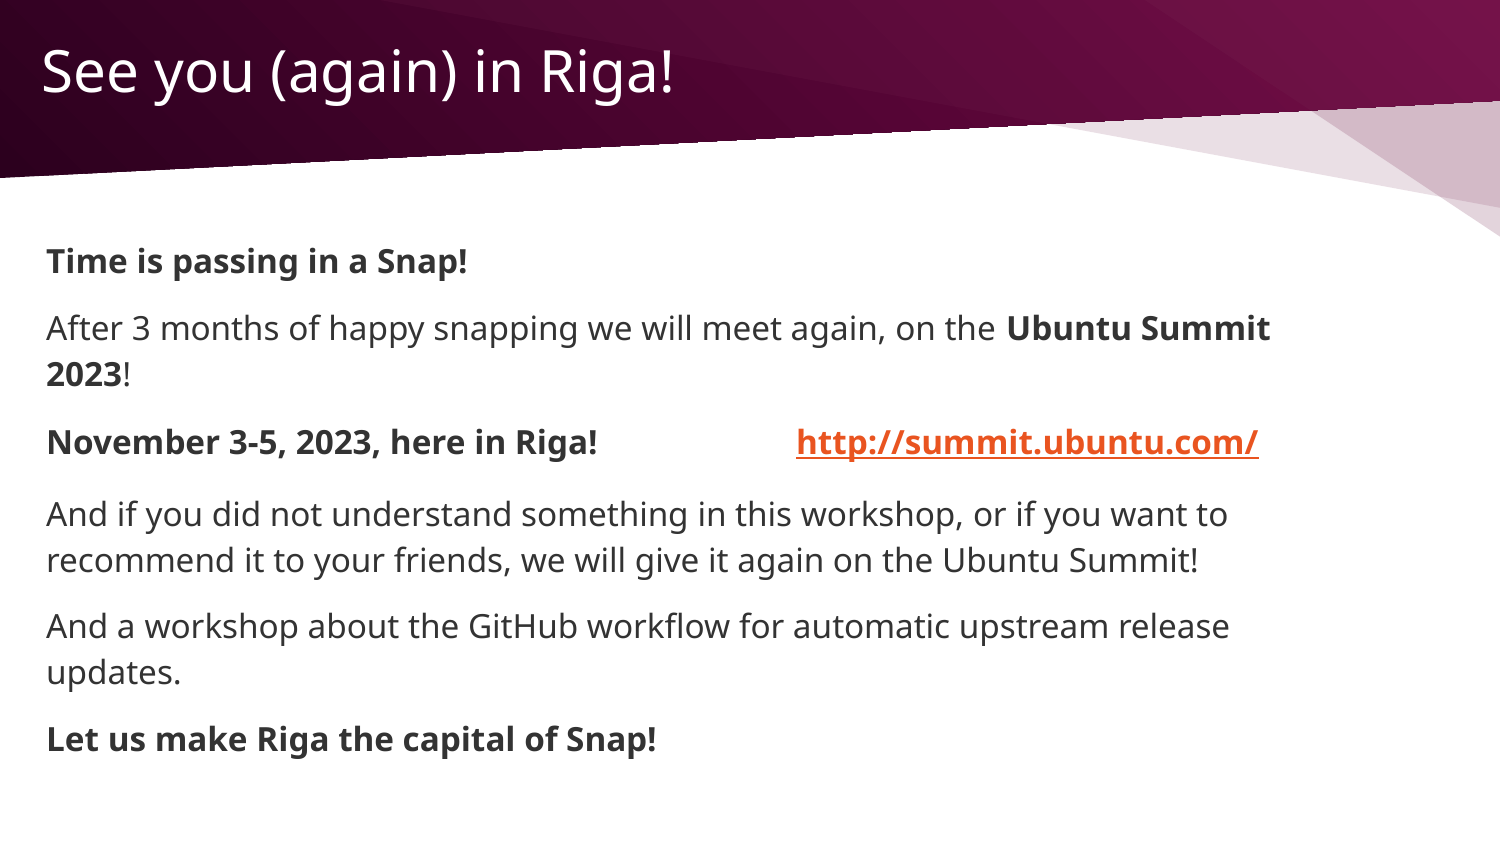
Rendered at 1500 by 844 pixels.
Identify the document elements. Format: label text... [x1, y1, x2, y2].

list Time is passing in a Snap! After 3 months of happy snapping we will meet again, on the Ubuntu Summit 2023! November 3-5, 2023, here in Riga! http://summit.ubuntu.com/ And if you did not understand something in this workshop, or if you want to recommend it to your friends, we will give it again on the Ubuntu Summit! And a workshop about the GitHub workflow for automatic upstream release updates. Let us make Riga the capital of Snap! [35, 229, 1324, 789]
title See you (again) in Riga! [41, 5, 1336, 134]
